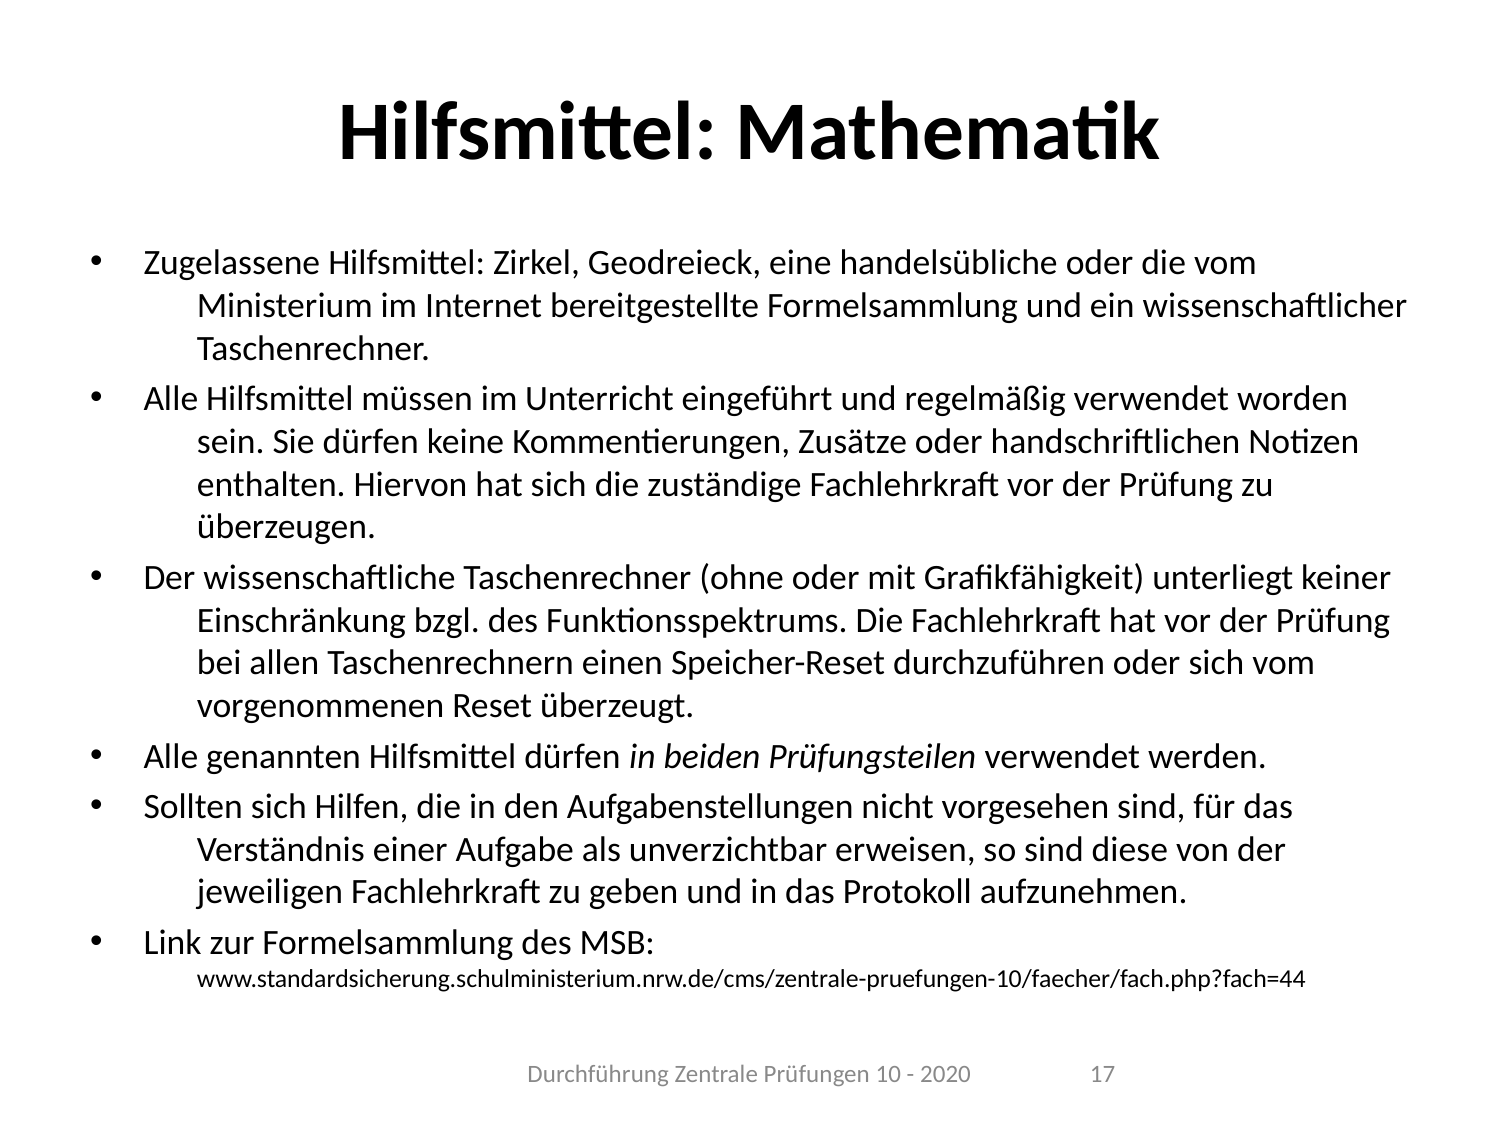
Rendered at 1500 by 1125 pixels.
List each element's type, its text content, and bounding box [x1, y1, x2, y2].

title Hilfsmittel: Mathematik [75, 45, 1426, 209]
list Zugelassene Hilfsmittel: Zirkel, Geodreieck, eine handelsübliche oder die vom Ministerium im Internet bereitgestellte Formelsammlung und ein wissenschaftlicher Taschenrechner. Alle Hilfsmittel müssen im Unterricht eingeführt und regelmäßig verwendet worden sein. Sie dürfen keine Kommentierungen, Zusätze oder handschriftlichen Notizen enthalten. Hiervon hat sich die zuständige Fachlehrkraft vor der Prüfung zu überzeugen. Der wissenschaftliche Taschenrechner (ohne oder mit Grafikfähigkeit) unterliegt keiner Einschränkung bzgl. des Funktionsspektrums. Die Fachlehrkraft hat vor der Prüfung bei allen Taschenrechnern einen Speicher-Reset durchzuführen oder sich vom vorgenommenen Reset überzeugt. Alle genannten Hilfsmittel dürfen in beiden Prüfungsteilen verwendet werden. Sollten sich Hilfen, die in den Aufgabenstellungen nicht vorgesehen sind, für das Verständnis einer Aufgabe als unverzichtbar erweisen, so sind diese von der jeweiligen Fachlehrkraft zu geben und in das Protokoll aufzunehmen. Link zur Formelsammlung des MSB: www.standardsicherung.schulministerium.nrw.de/cms/zentrale-pruefungen-10/faecher/fach.php?fach=44 [75, 231, 1426, 1005]
text_box Durchführung Zentrale Prüfungen 10 - 2020 [512, 1042, 988, 1103]
text_box 17 [1074, 1042, 1426, 1103]
